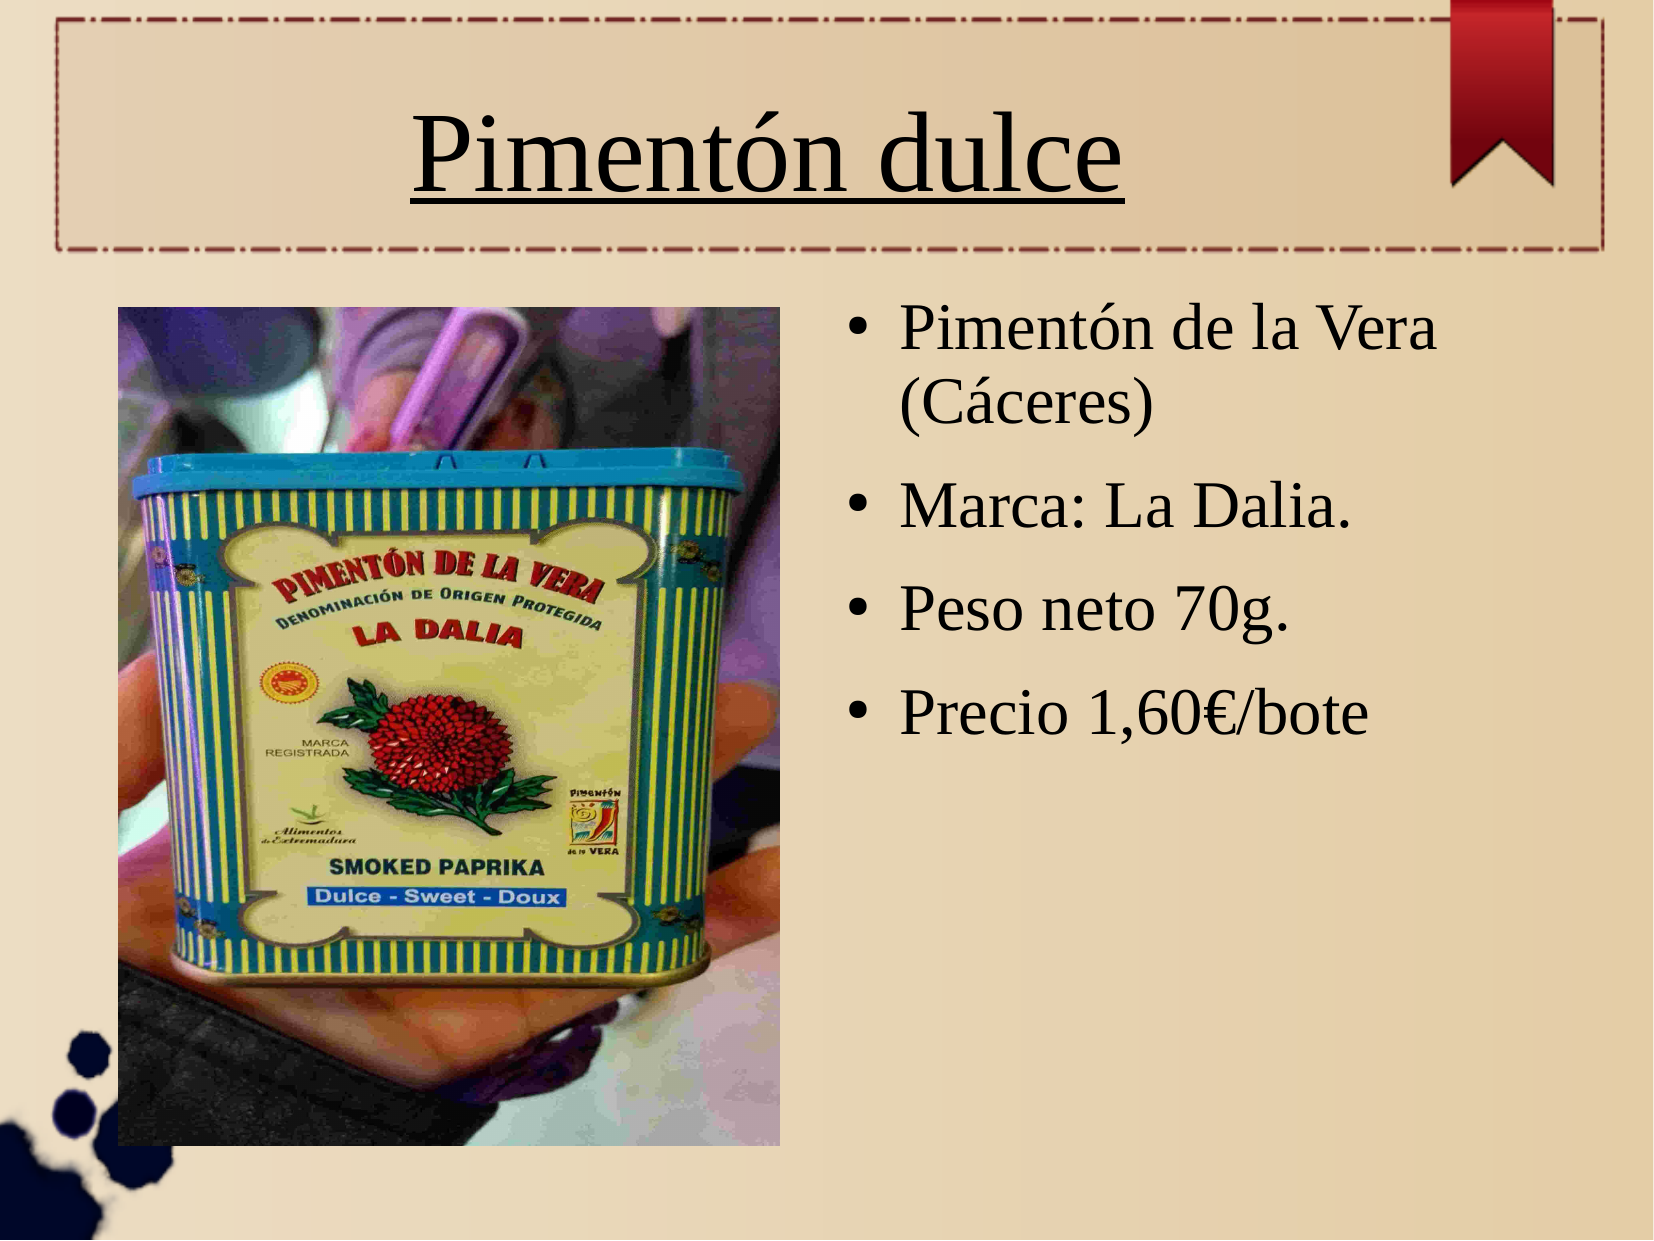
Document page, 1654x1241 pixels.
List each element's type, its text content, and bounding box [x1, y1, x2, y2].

list Pimentón de la Vera (Cáceres) Marca: La Dalia. Peso neto 70g. Precio 1,60€/bote [828, 290, 1539, 1010]
picture [0, 0, 1654, 1240]
title Pimentón dulce [82, 49, 1453, 257]
